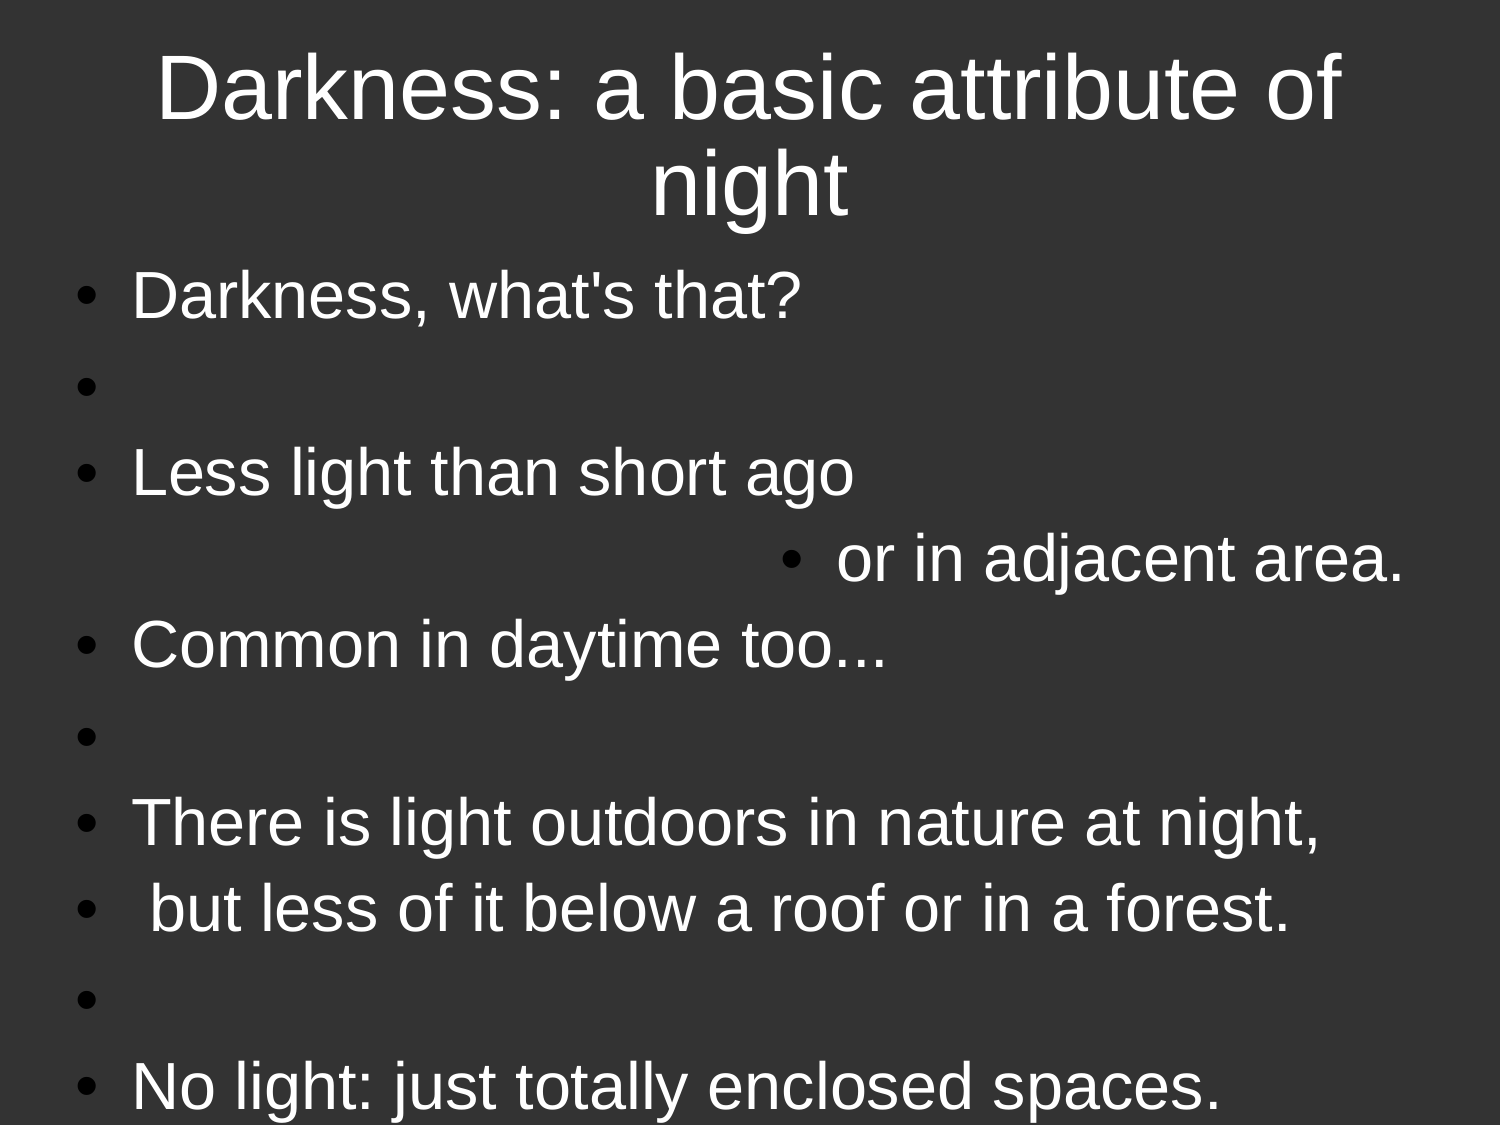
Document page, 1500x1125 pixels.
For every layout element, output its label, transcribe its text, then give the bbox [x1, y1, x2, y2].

list Darkness, what's that? Less light than short ago or in adjacent area. Common in daytime too... There is light outdoors in nature at night, but less of it below a roof or in a forest. No light: just totally enclosed spaces. [75, 262, 1425, 1125]
title Darkness: a basic attribute of night [75, 21, 1425, 257]
